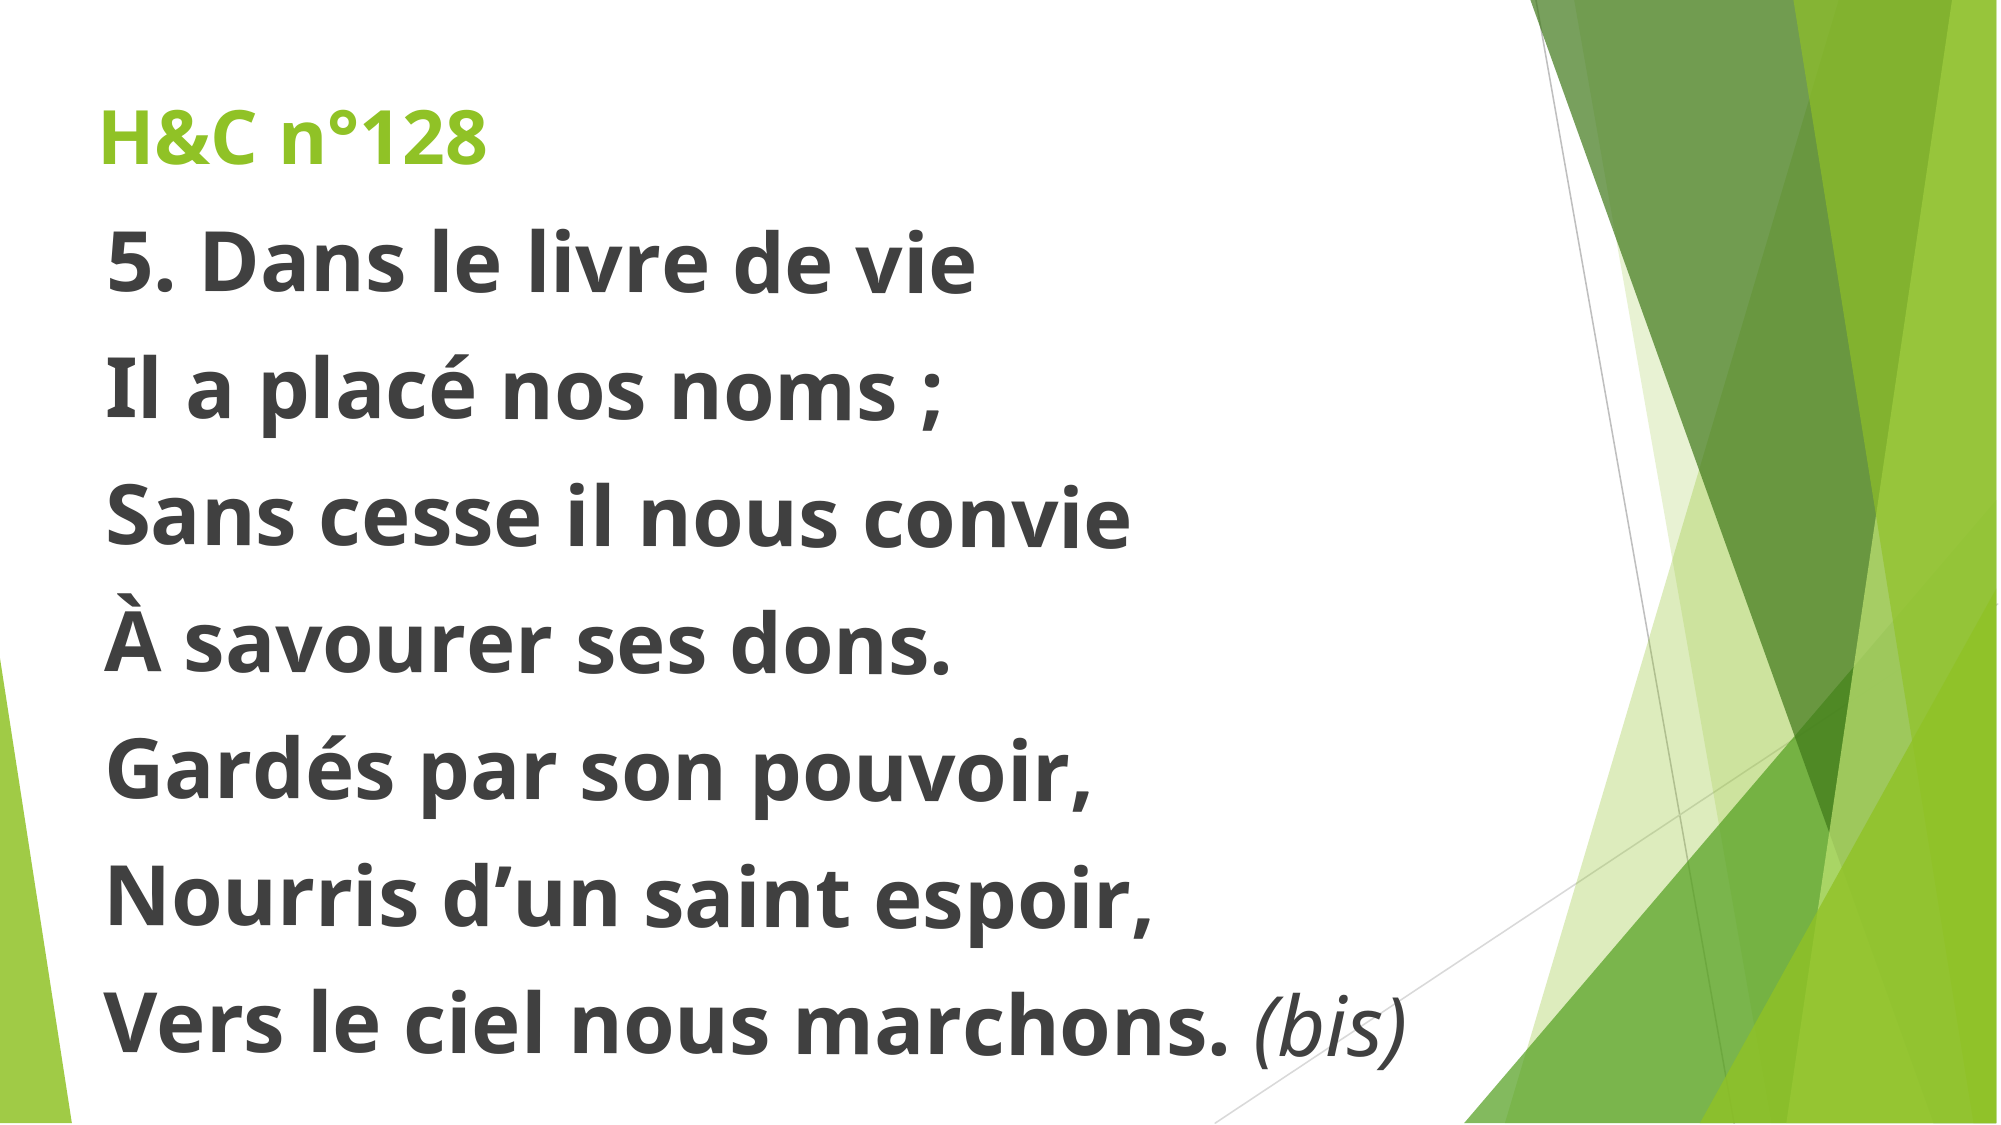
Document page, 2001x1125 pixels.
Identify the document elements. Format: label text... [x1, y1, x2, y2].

text_box H&C n°128 [82, 82, 674, 189]
text_box 5. Dans le livre de vie Il a placé nos noms ; Sans cesse il nous convie À savourer ses dons. Gardés par son pouvoir, Nourris d’un saint espoir, Vers le ciel nous marchons. (bis) [88, 185, 1958, 1086]
